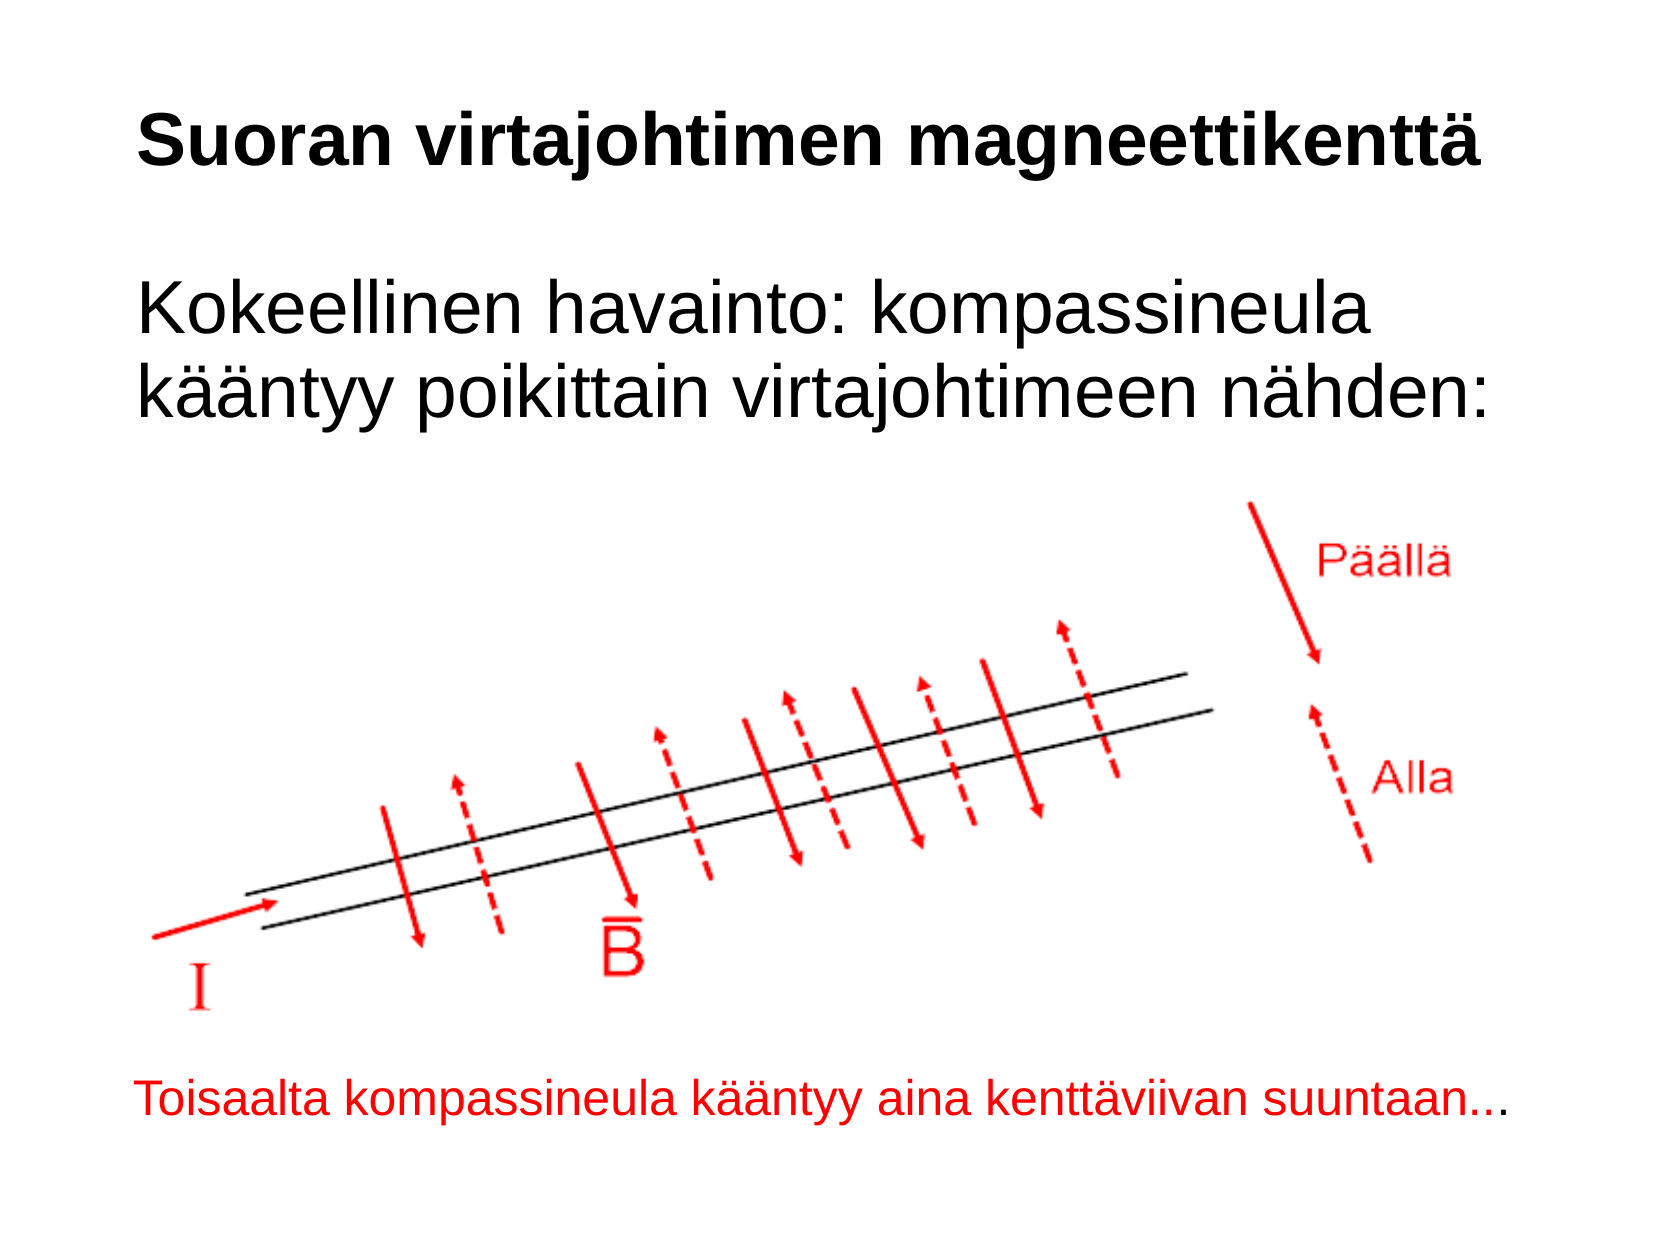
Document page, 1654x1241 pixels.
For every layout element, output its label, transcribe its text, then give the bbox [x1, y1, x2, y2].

text_box Suoran virtajohtimen magneettikenttä Kokeellinen havainto: kompassineula kääntyy poikittain virtajohtimeen nähden: [121, 90, 1595, 609]
text_box Toisaalta kompassineula kääntyy aina kenttäviivan suuntaan... [118, 1062, 1548, 1158]
picture [94, 458, 1518, 1063]
